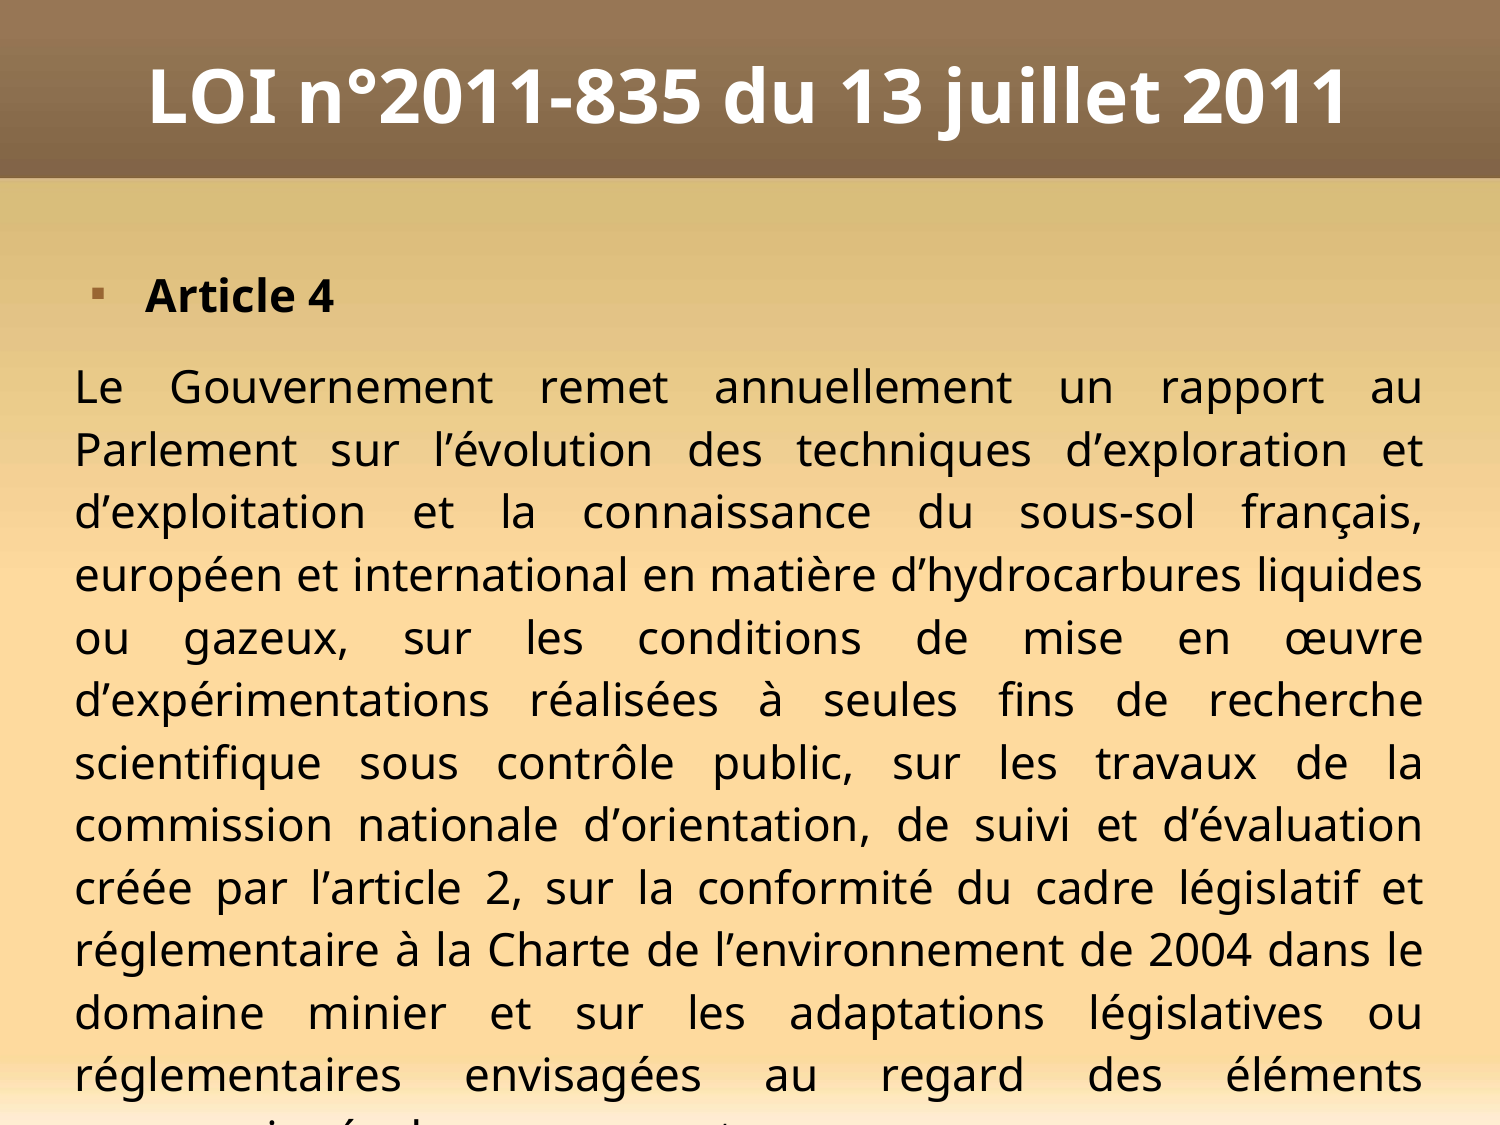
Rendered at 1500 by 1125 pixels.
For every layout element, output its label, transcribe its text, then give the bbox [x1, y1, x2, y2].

list Article 4 Le Gouvernement remet annuellement un rapport au Parlement sur l’évolution des techniques d’exploration et d’exploitation et la connaissance du sous-sol français, européen et international en matière d’hydrocarbures liquides ou gazeux, sur les conditions de mise en œuvre d’expérimentations réalisées à seules fins de recherche scientifique sous contrôle public, sur les travaux de la commission nationale d’orientation, de suivi et d’évaluation créée par l’article 2, sur la conformité du cadre législatif et réglementaire à la Charte de l’environnement de 2004 dans le domaine minier et sur les adaptations législatives ou réglementaires envisagées au regard des éléments communiqués dans ce rapport. [74, 263, 1425, 1122]
picture [0, 0, 1500, 1125]
title LOI n°2011-835 du 13 juillet 2011 [37, 0, 1463, 210]
